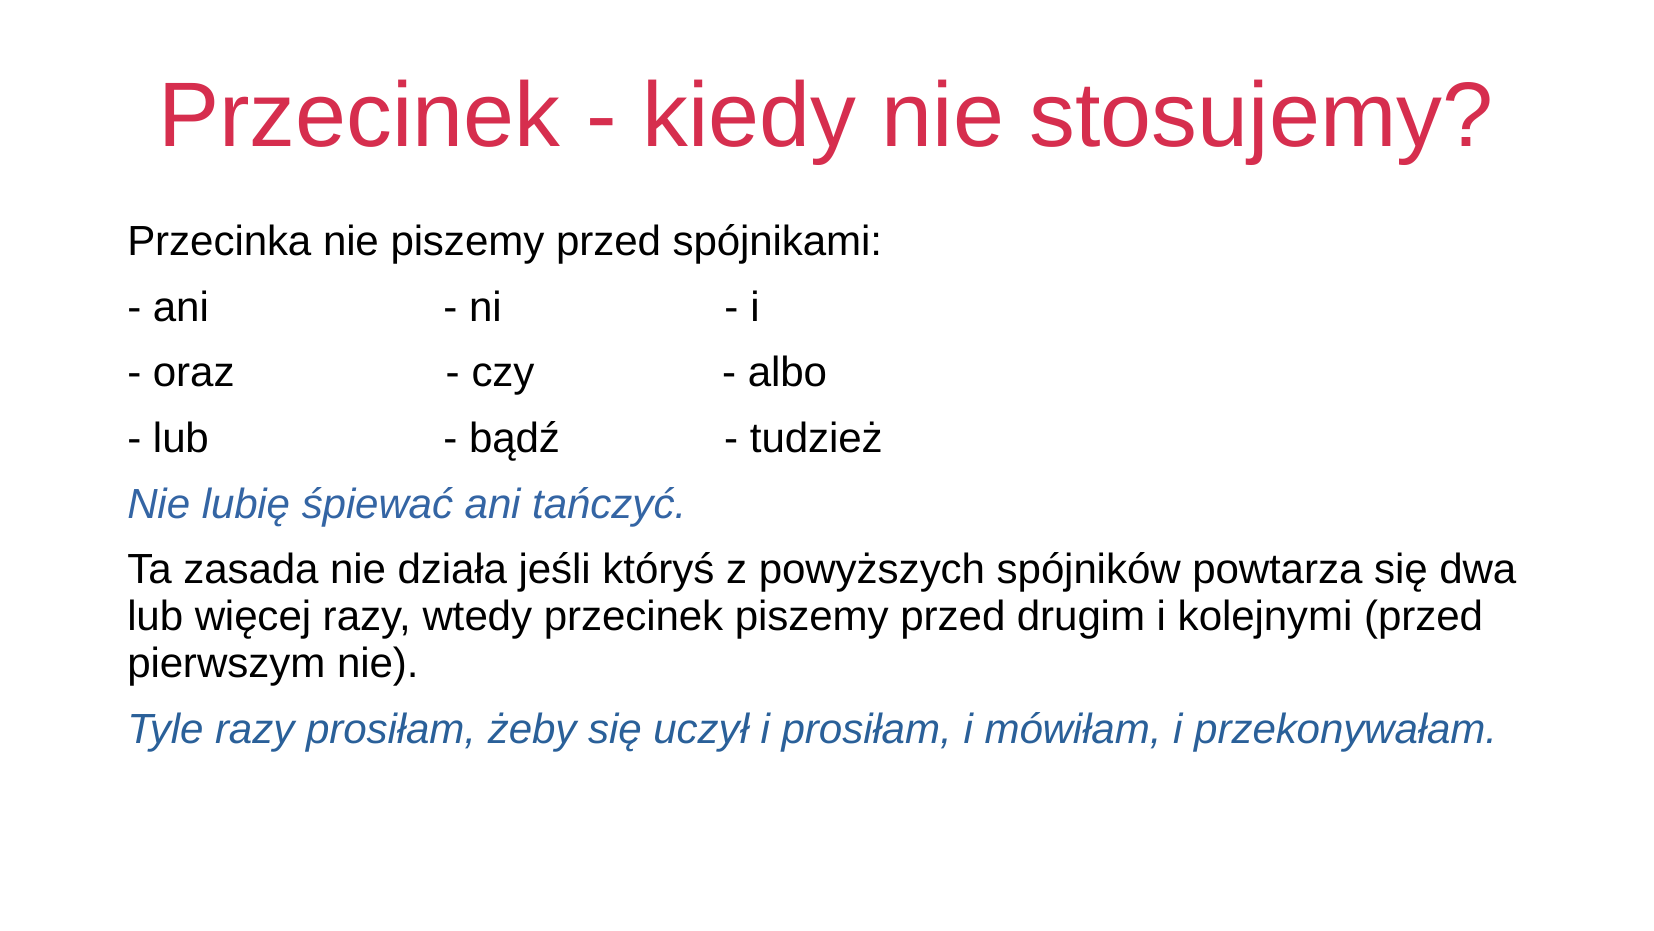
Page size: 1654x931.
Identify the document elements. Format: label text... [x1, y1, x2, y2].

title Przecinek - kiedy nie stosujemy? [82, 37, 1571, 193]
list Przecinka nie piszemy przed spójnikami: - ani - ni - i - oraz - czy - albo - lub - bądź - tudzież Nie lubię śpiewać ani tańczyć. Ta zasada nie działa jeśli któryś z powyższych spójników powtarza się dwa lub więcej razy, wtedy przecinek piszemy przed drugim i kolejnymi (przed pierwszym nie). Tyle razy prosiłam, żeby się uczył i prosiłam, i mówiłam, i przekonywałam. [82, 217, 1571, 758]
